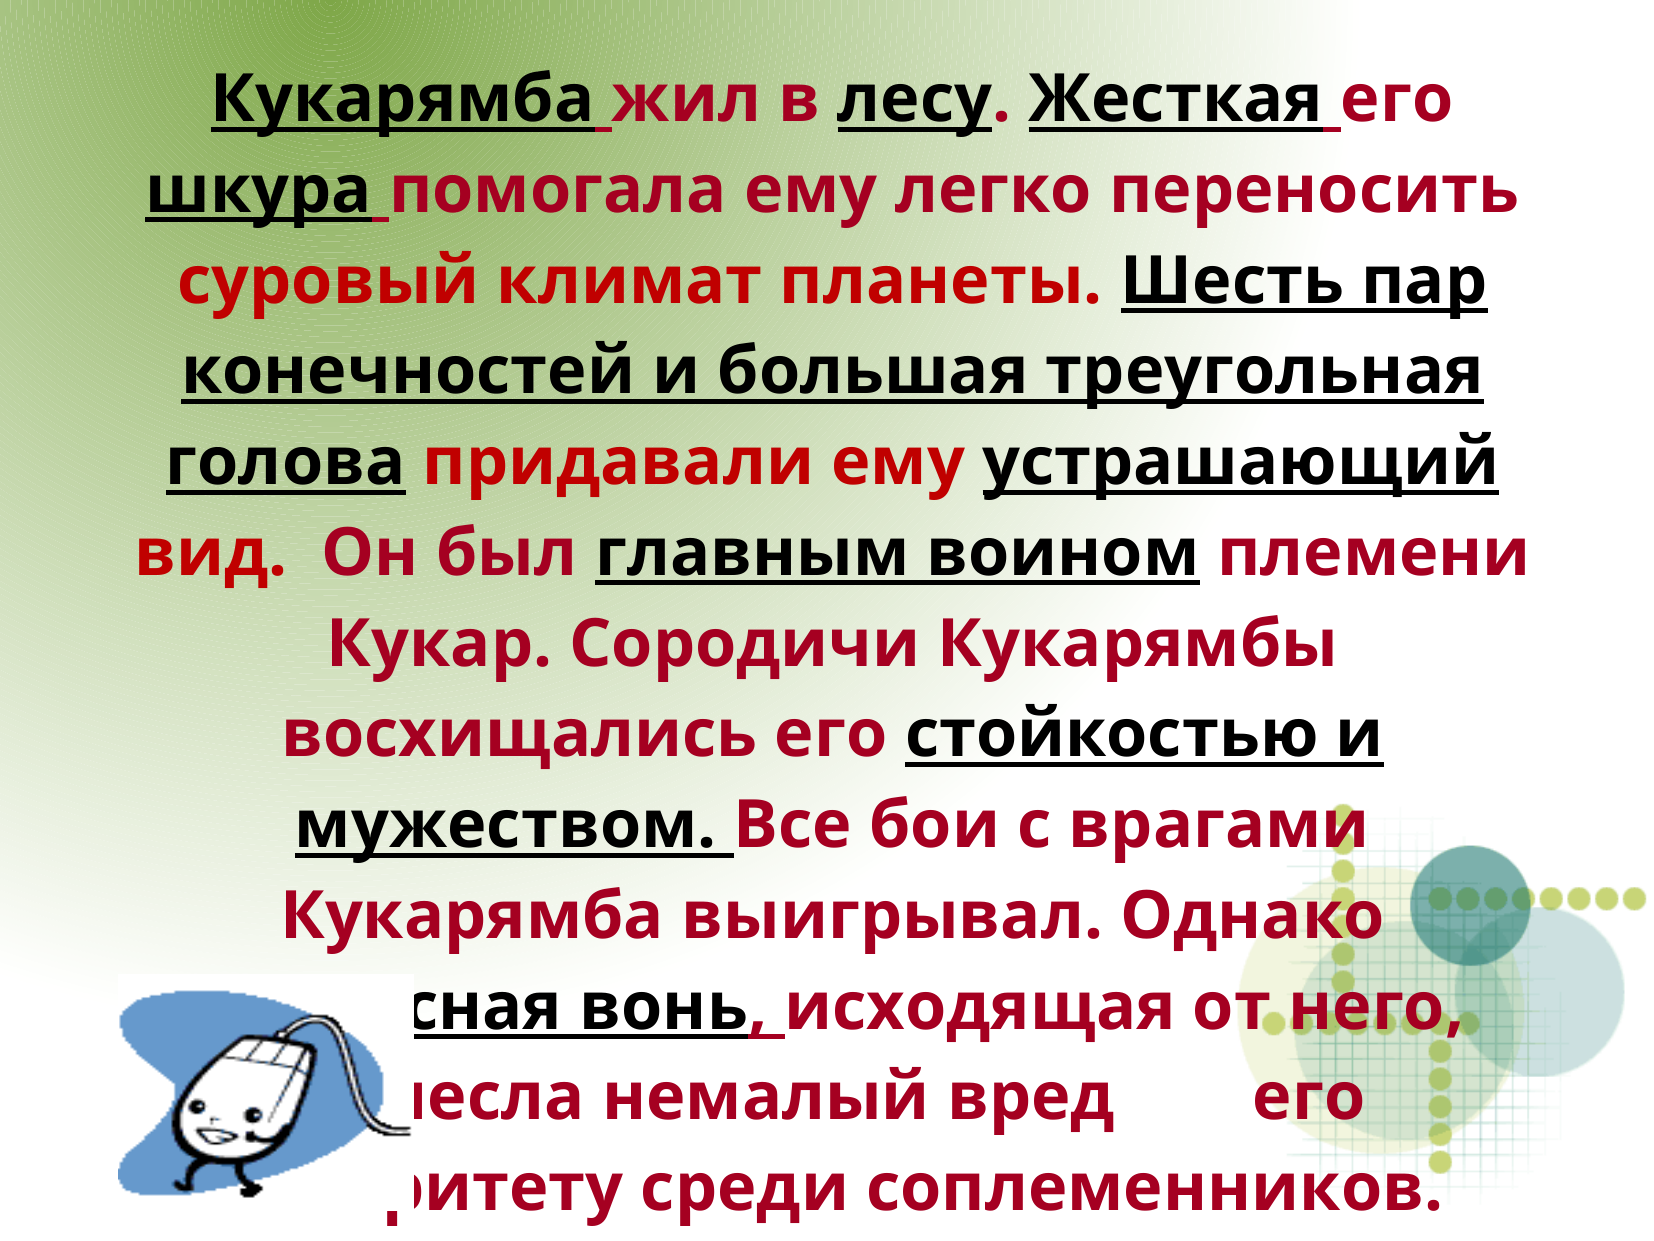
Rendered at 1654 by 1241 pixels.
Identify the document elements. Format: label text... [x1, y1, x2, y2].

picture [1354, 1181, 1369, 1203]
list Кукарямба жил в лесу. Жесткая его шкура помогала ему легко переносить суровый климат планеты. Шесть пар конечностей и большая треугольная голова придавали ему устрашающий вид. Он был главным воином племени Кукар. Сородичи Кукарямбы восхищались его стойкостью и мужеством. Все бои с врагами Кукарямба выигрывал. Однако несносная вонь, исходящая от него, нанесла немалый вред его авторитету среди соплеменников. [29, 50, 1565, 1167]
picture [118, 974, 414, 1211]
picture [1224, 792, 1654, 1211]
